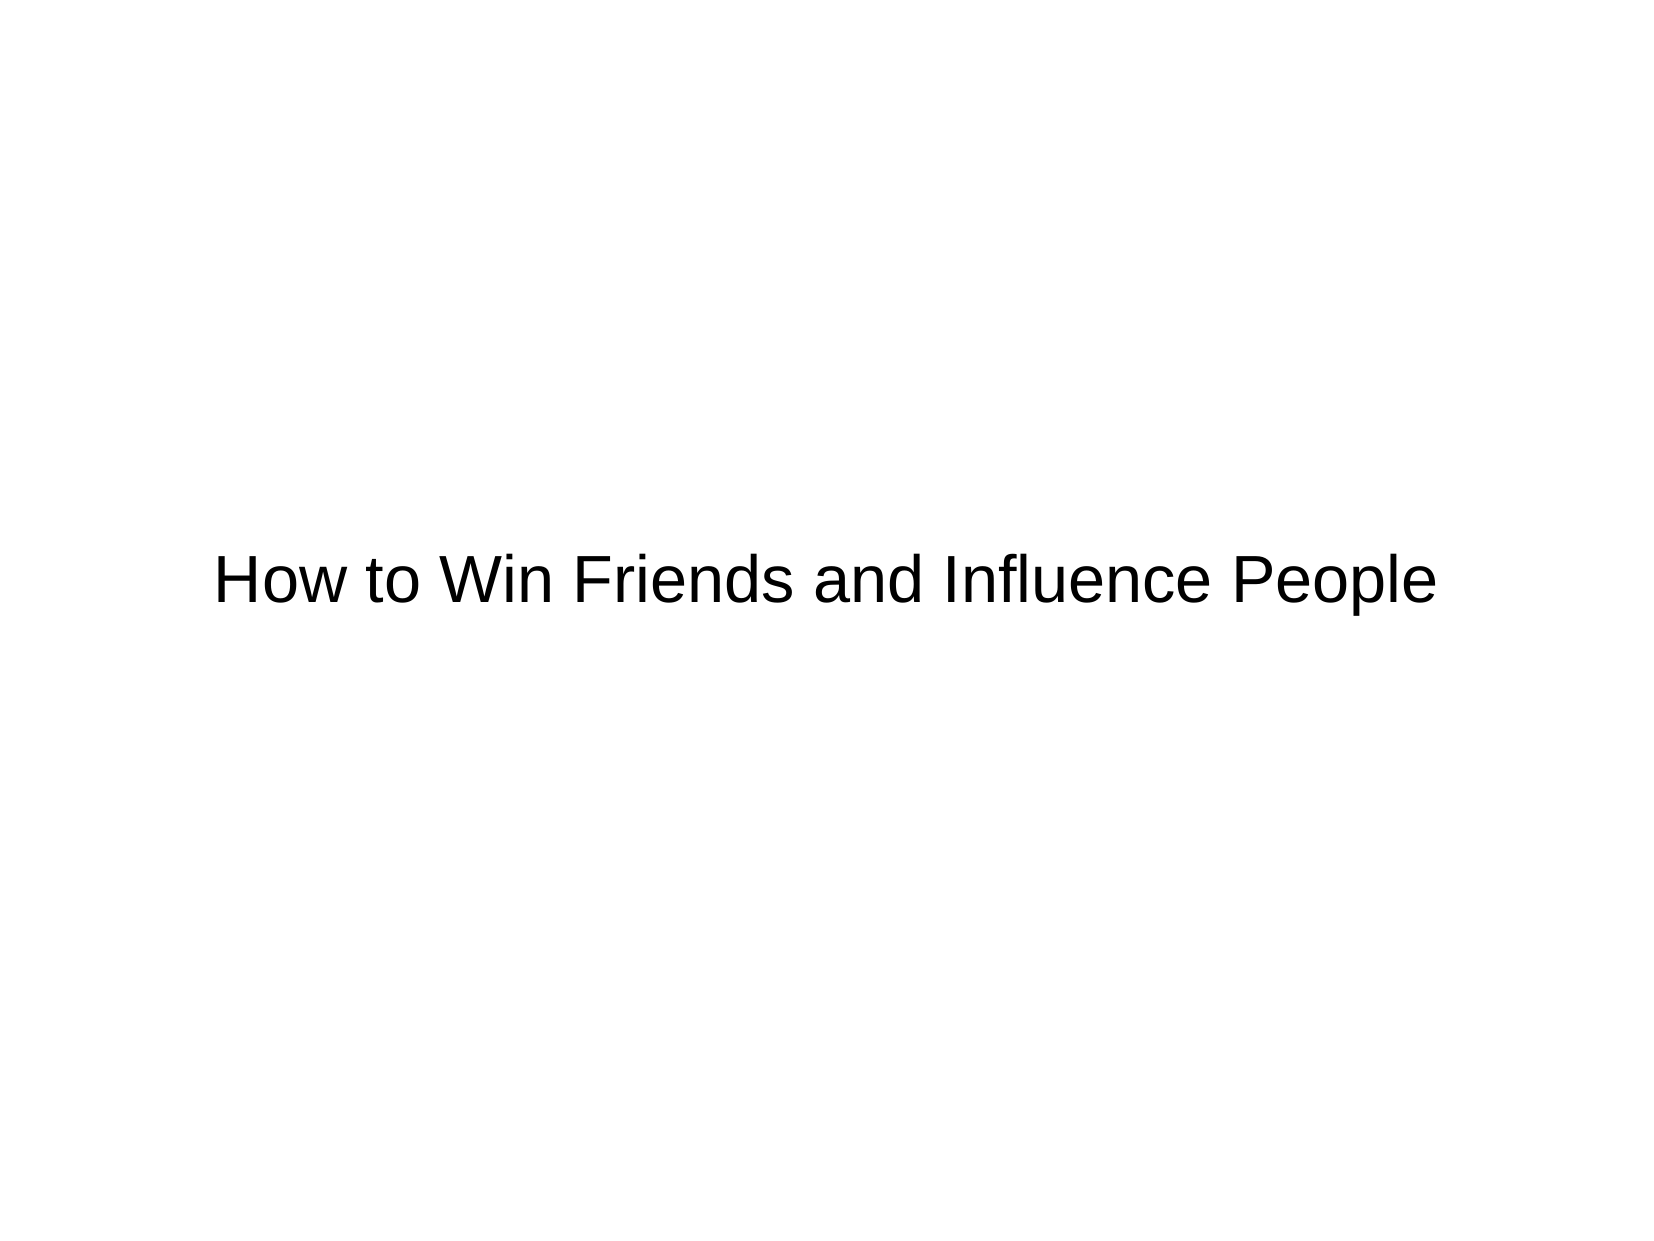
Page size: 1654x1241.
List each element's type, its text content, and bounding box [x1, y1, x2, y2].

subtitle How to Win Friends and Influence People [82, 49, 1571, 1109]
